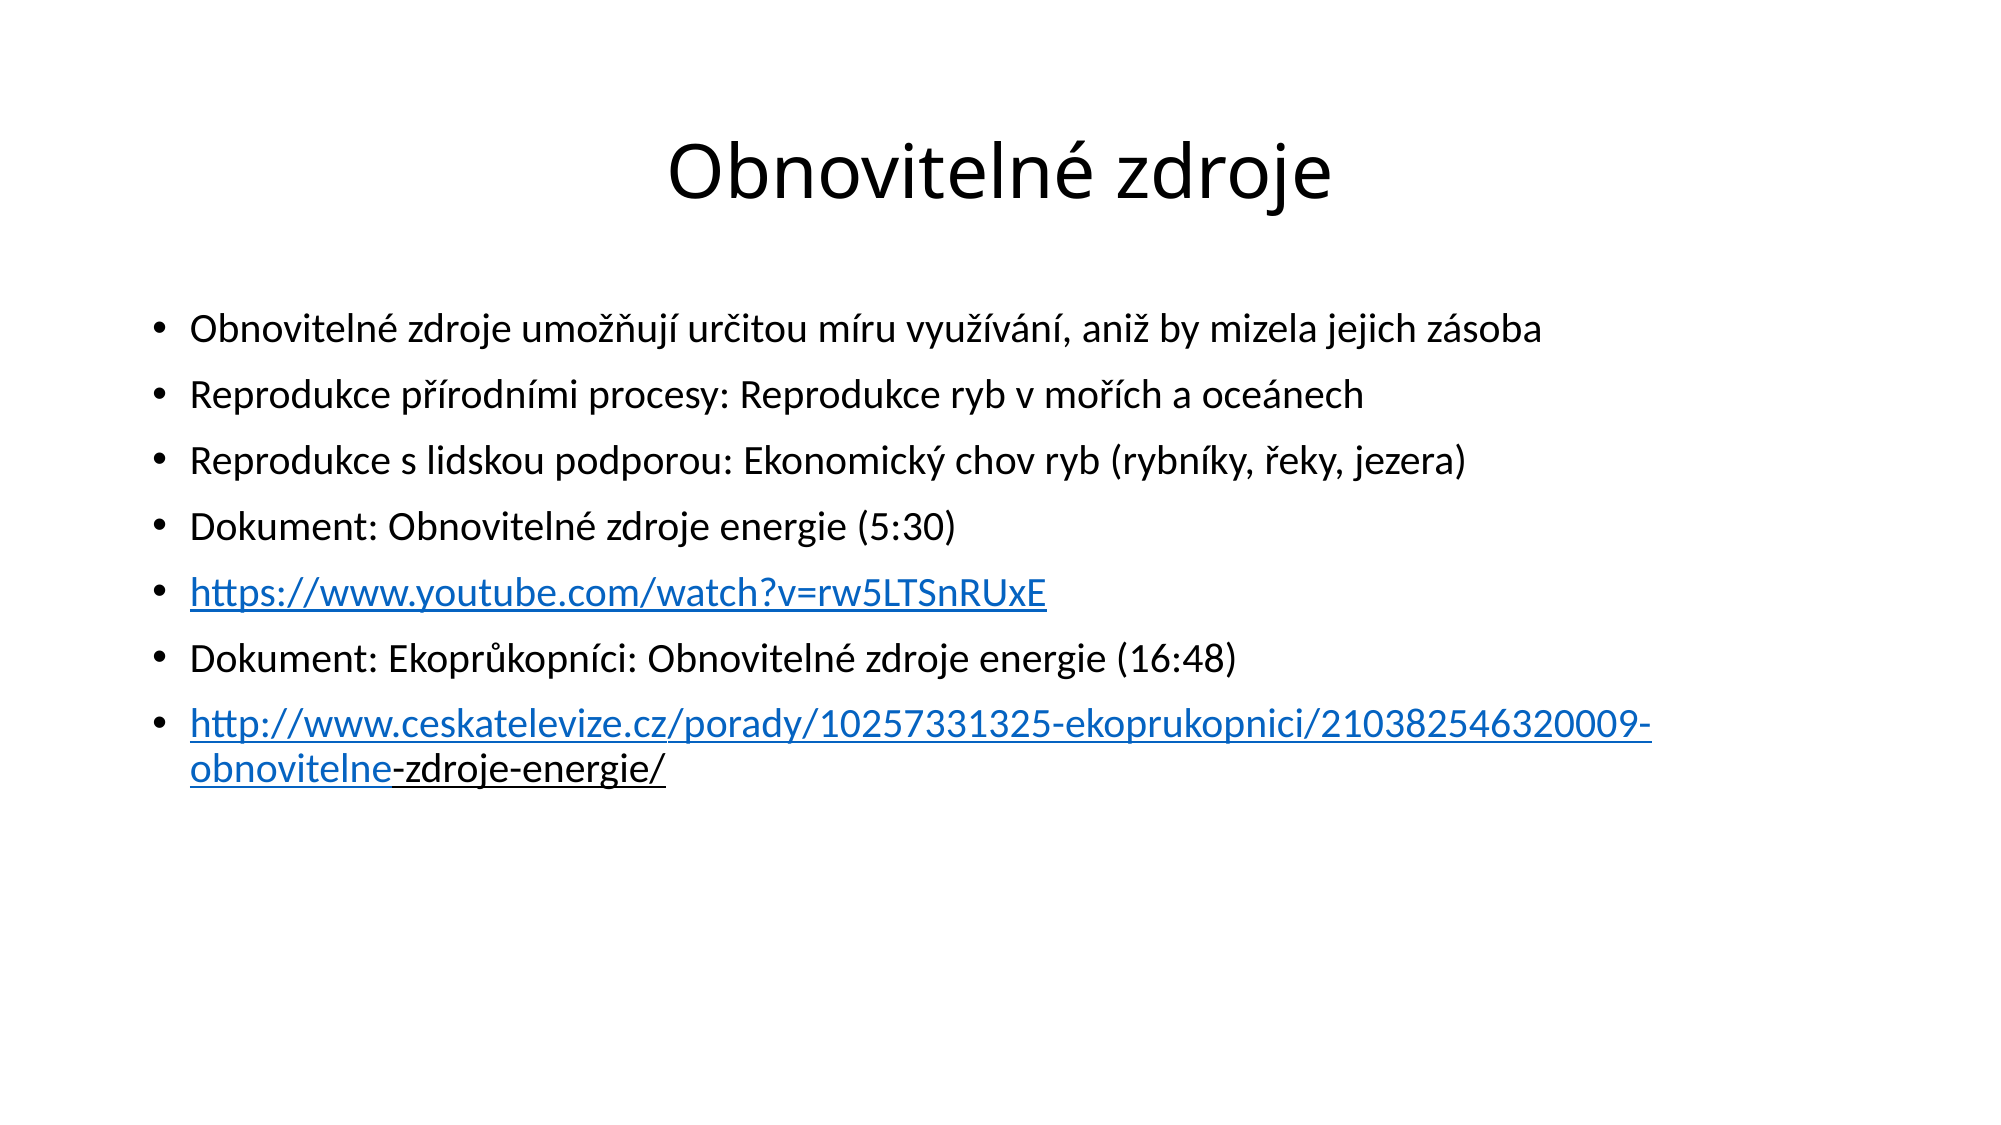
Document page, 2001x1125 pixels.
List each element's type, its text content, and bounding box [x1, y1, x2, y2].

title Obnovitelné zdroje [137, 59, 1863, 278]
list Obnovitelné zdroje umožňují určitou míru využívání, aniž by mizela jejich zásoba Reprodukce přírodními procesy: Reprodukce ryb v mořích a oceánech Reprodukce s lidskou podporou: Ekonomický chov ryb (rybníky, řeky, jezera) Dokument: Obnovitelné zdroje energie (5:30) https://www.youtube.com/watch?v=rw5LTSnRUxE Dokument: Ekoprůkopníci: Obnovitelné zdroje energie (16:48) http://www.ceskatelevize.cz/porady/10257331325-ekoprukopnici/210382546320009-obnovitelne-zdroje-energie/ [137, 299, 1863, 1014]
